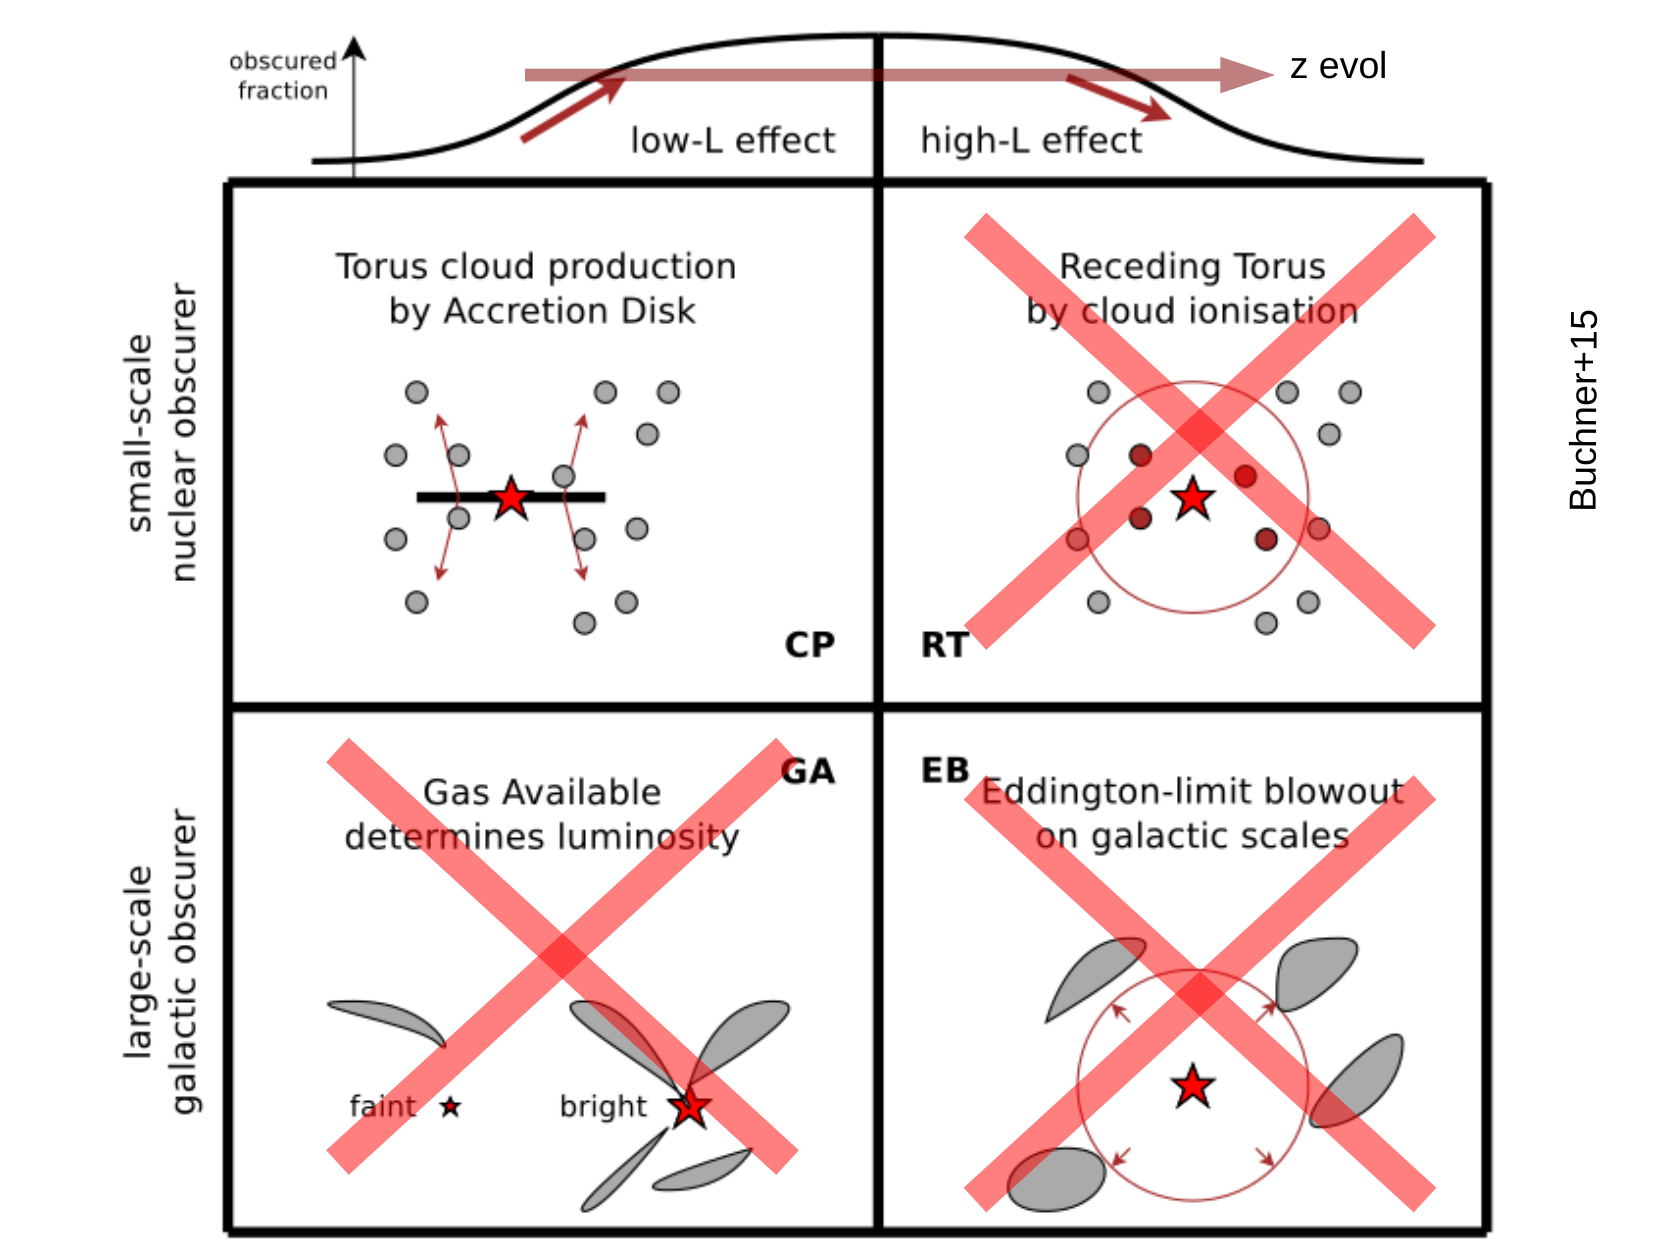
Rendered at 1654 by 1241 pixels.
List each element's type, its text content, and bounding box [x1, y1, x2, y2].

text_box Buchner+15 [1554, 224, 1613, 563]
text_box z evol [1275, 37, 1463, 95]
picture [90, 14, 1521, 1241]
